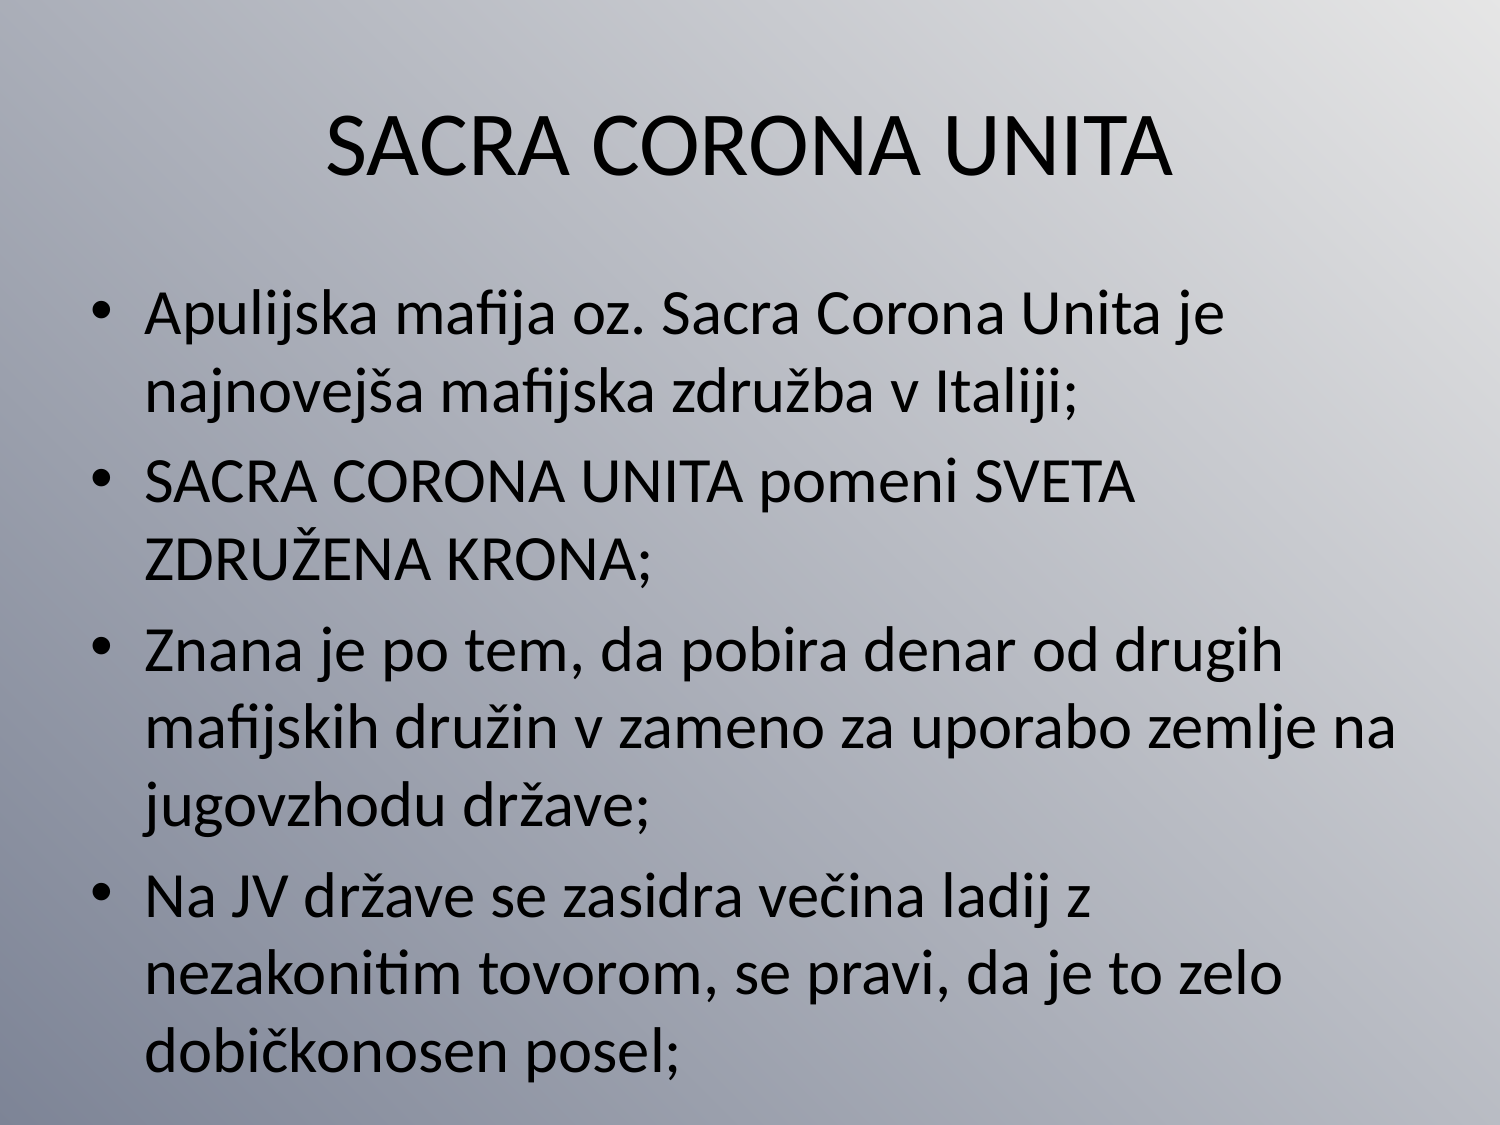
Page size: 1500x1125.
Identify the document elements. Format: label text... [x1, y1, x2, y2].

title SACRA CORONA UNITA [75, 45, 1425, 233]
list Apulijska mafija oz. Sacra Corona Unita je najnovejša mafijska združba v Italiji; SACRA CORONA UNITA pomeni SVETA ZDRUŽENA KRONA; Znana je po tem, da pobira denar od drugih mafijskih družin v zameno za uporabo zemlje na jugovzhodu države; Na JV države se zasidra večina ladij z nezakonitim tovorom, se pravi, da je to zelo dobičkonosen posel; [75, 262, 1436, 1094]
